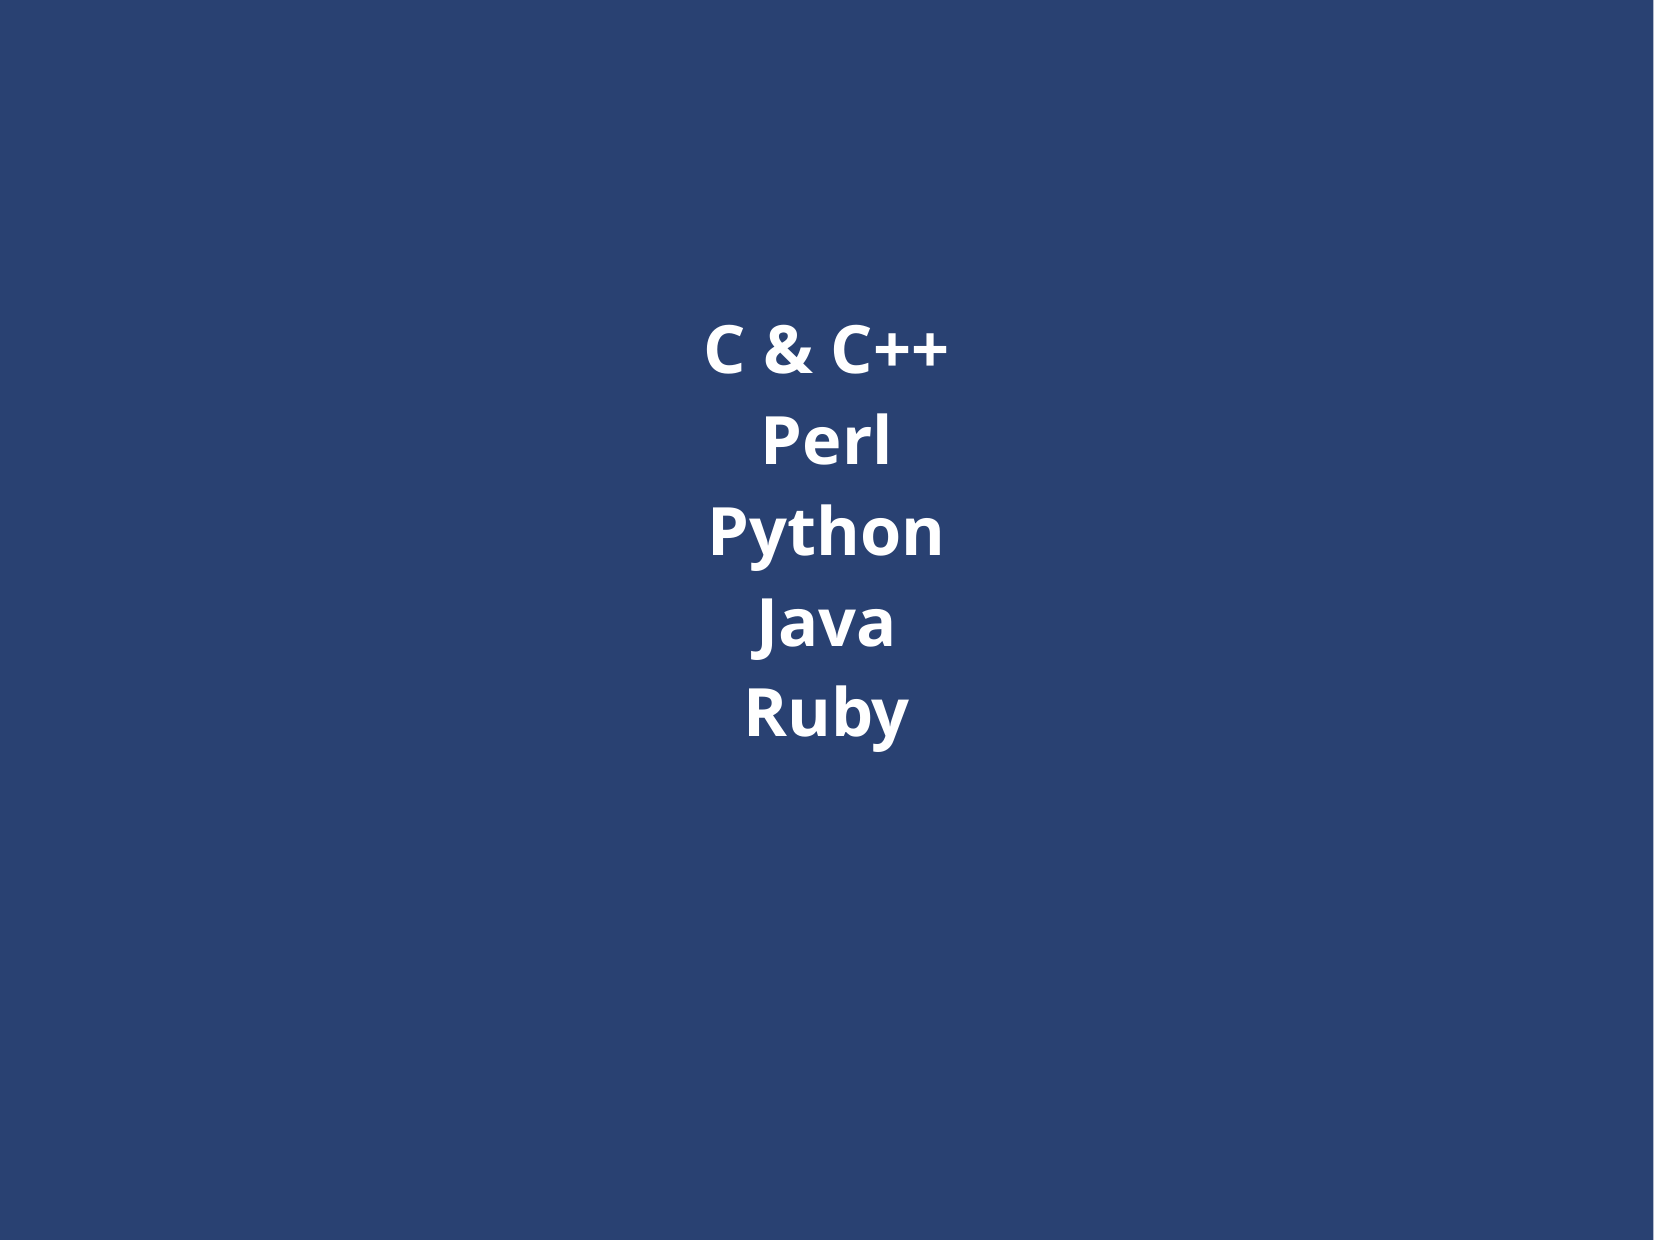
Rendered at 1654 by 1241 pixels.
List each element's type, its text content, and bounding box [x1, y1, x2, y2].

subtitle C & C++ Perl Python Java Ruby [82, 49, 1571, 1109]
